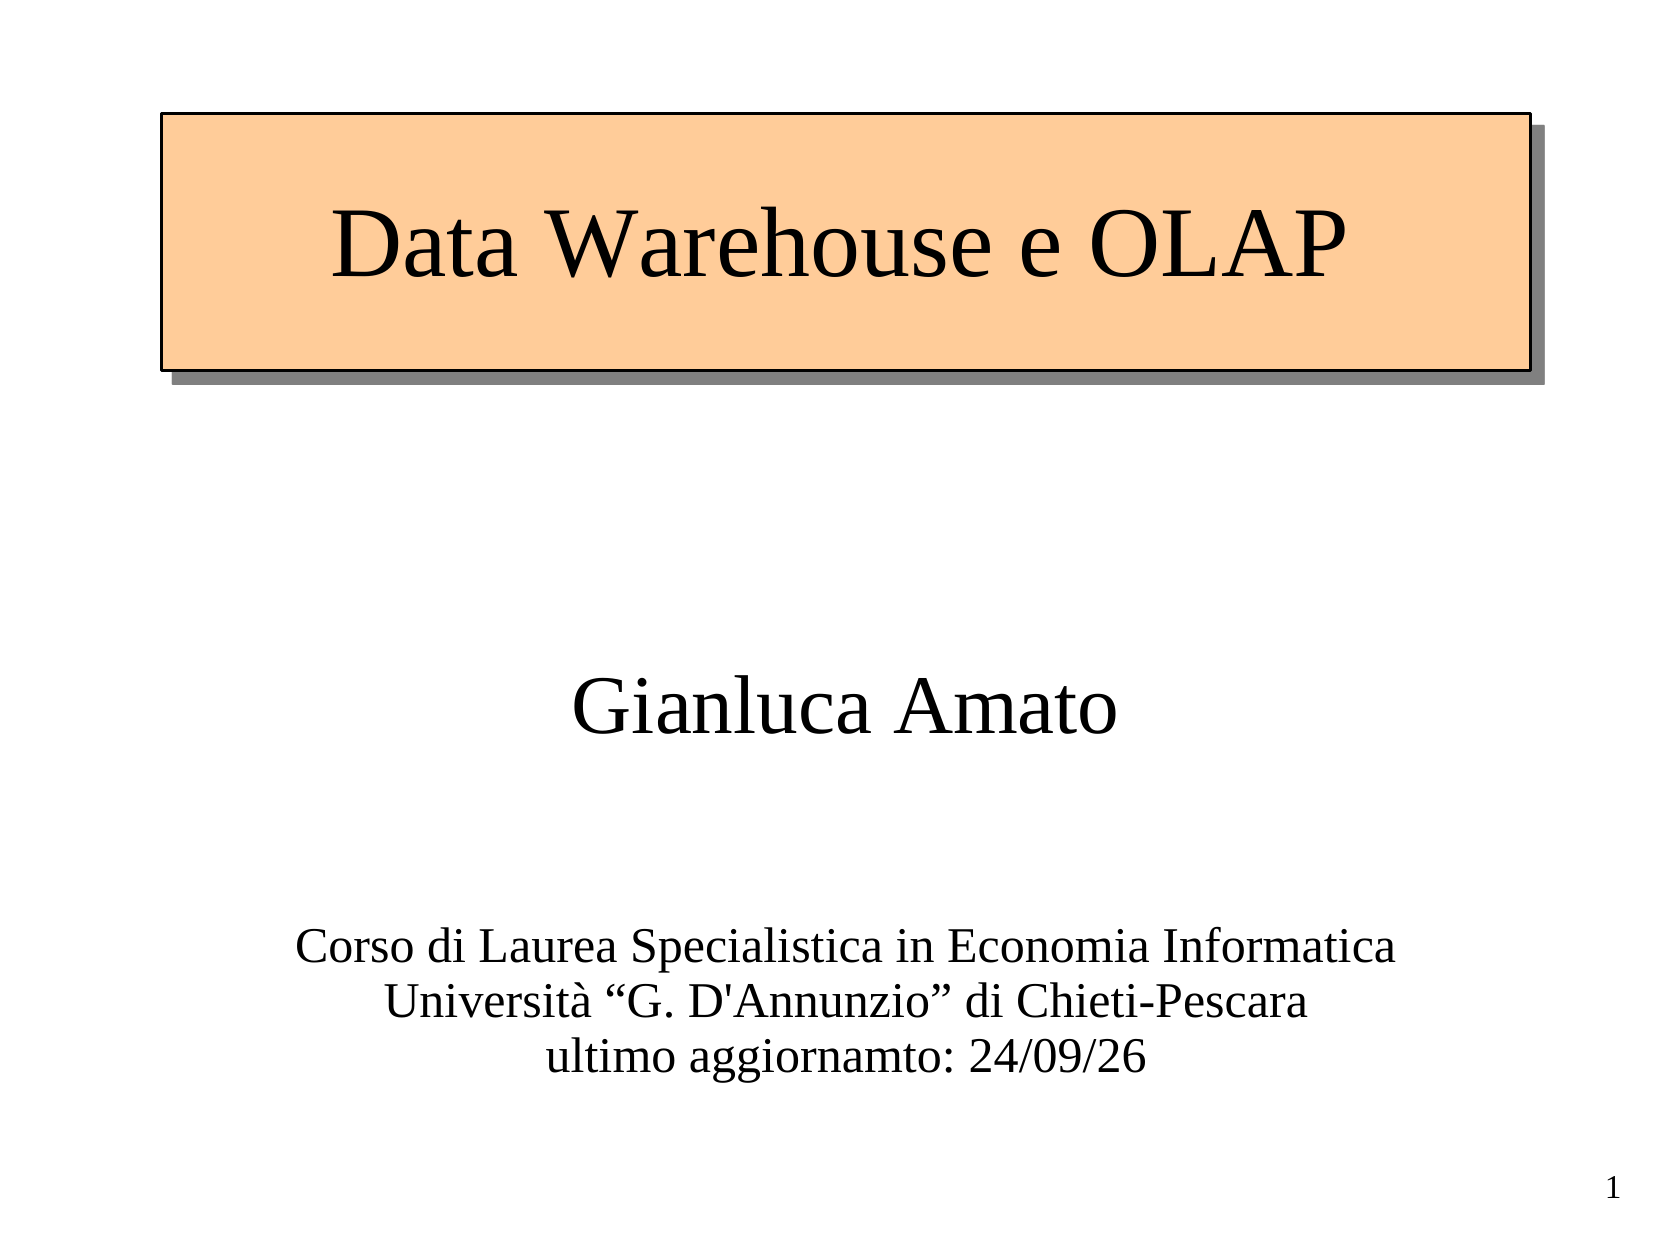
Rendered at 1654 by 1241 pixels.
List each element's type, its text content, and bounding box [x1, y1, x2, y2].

text_box Gianluca Amato Corso di Laurea Specialistica in Economia Informatica Università “G. D'Annunzio” di Chieti-Pescara ultimo aggiornamto: 03/04/09 [250, 659, 1443, 1084]
text_box Data Warehouse e OLAP [161, 113, 1531, 371]
